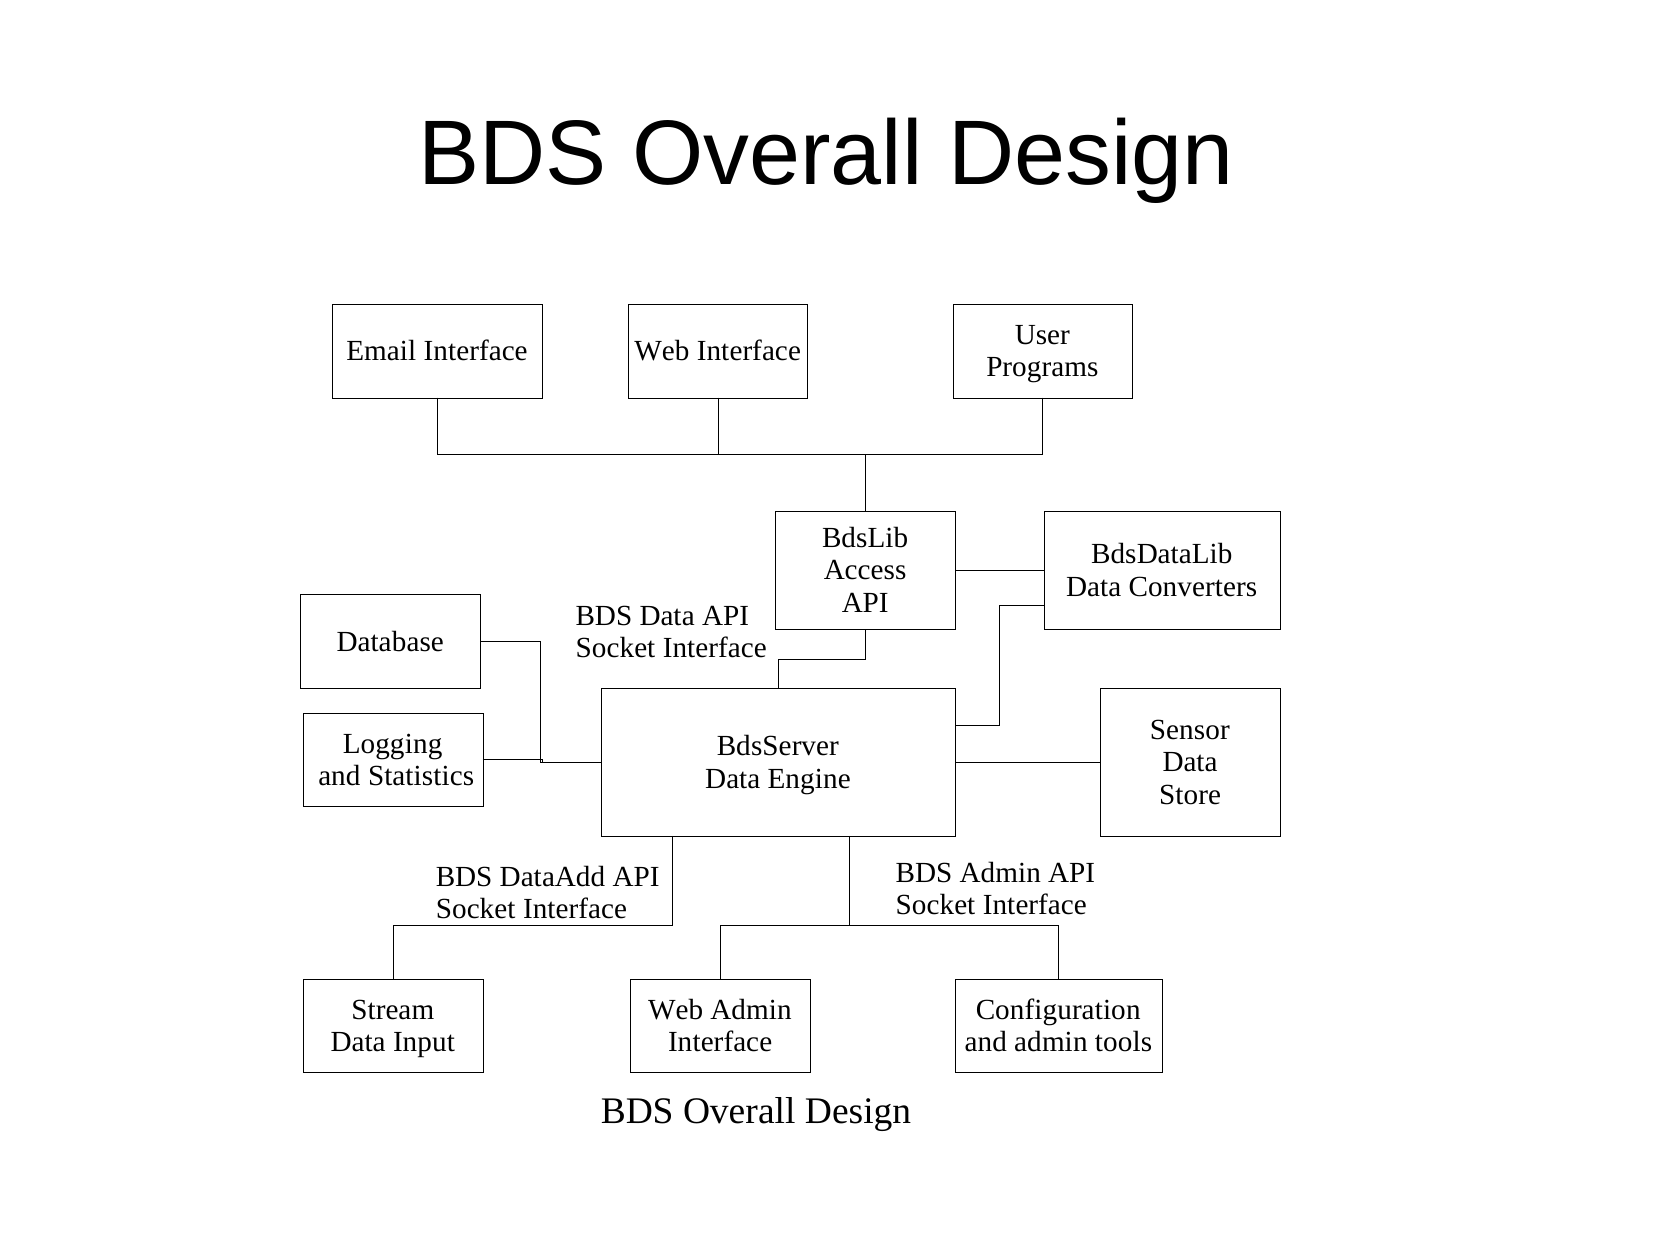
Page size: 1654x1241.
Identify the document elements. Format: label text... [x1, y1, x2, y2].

title BDS Overall Design [82, 49, 1571, 257]
chart [281, 286, 1329, 1152]
